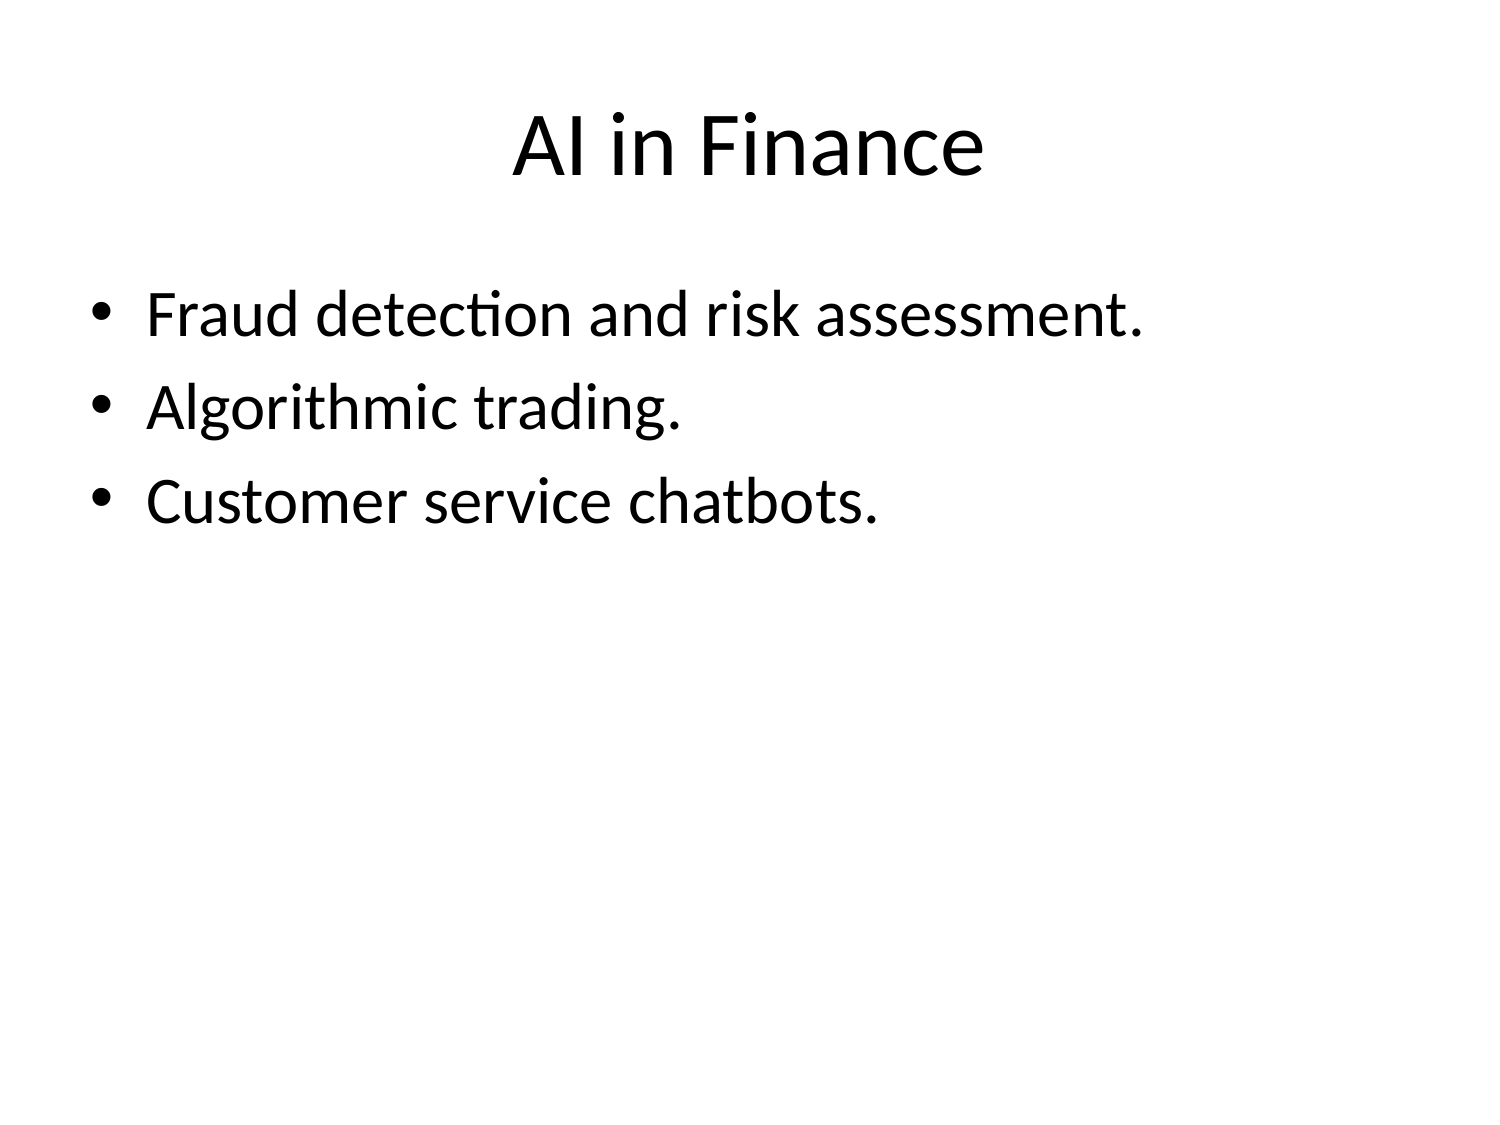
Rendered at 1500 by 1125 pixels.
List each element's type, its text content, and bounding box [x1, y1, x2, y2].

list Fraud detection and risk assessment. Algorithmic trading. Customer service chatbots. [75, 262, 1425, 1005]
title AI in Finance [75, 45, 1425, 233]
